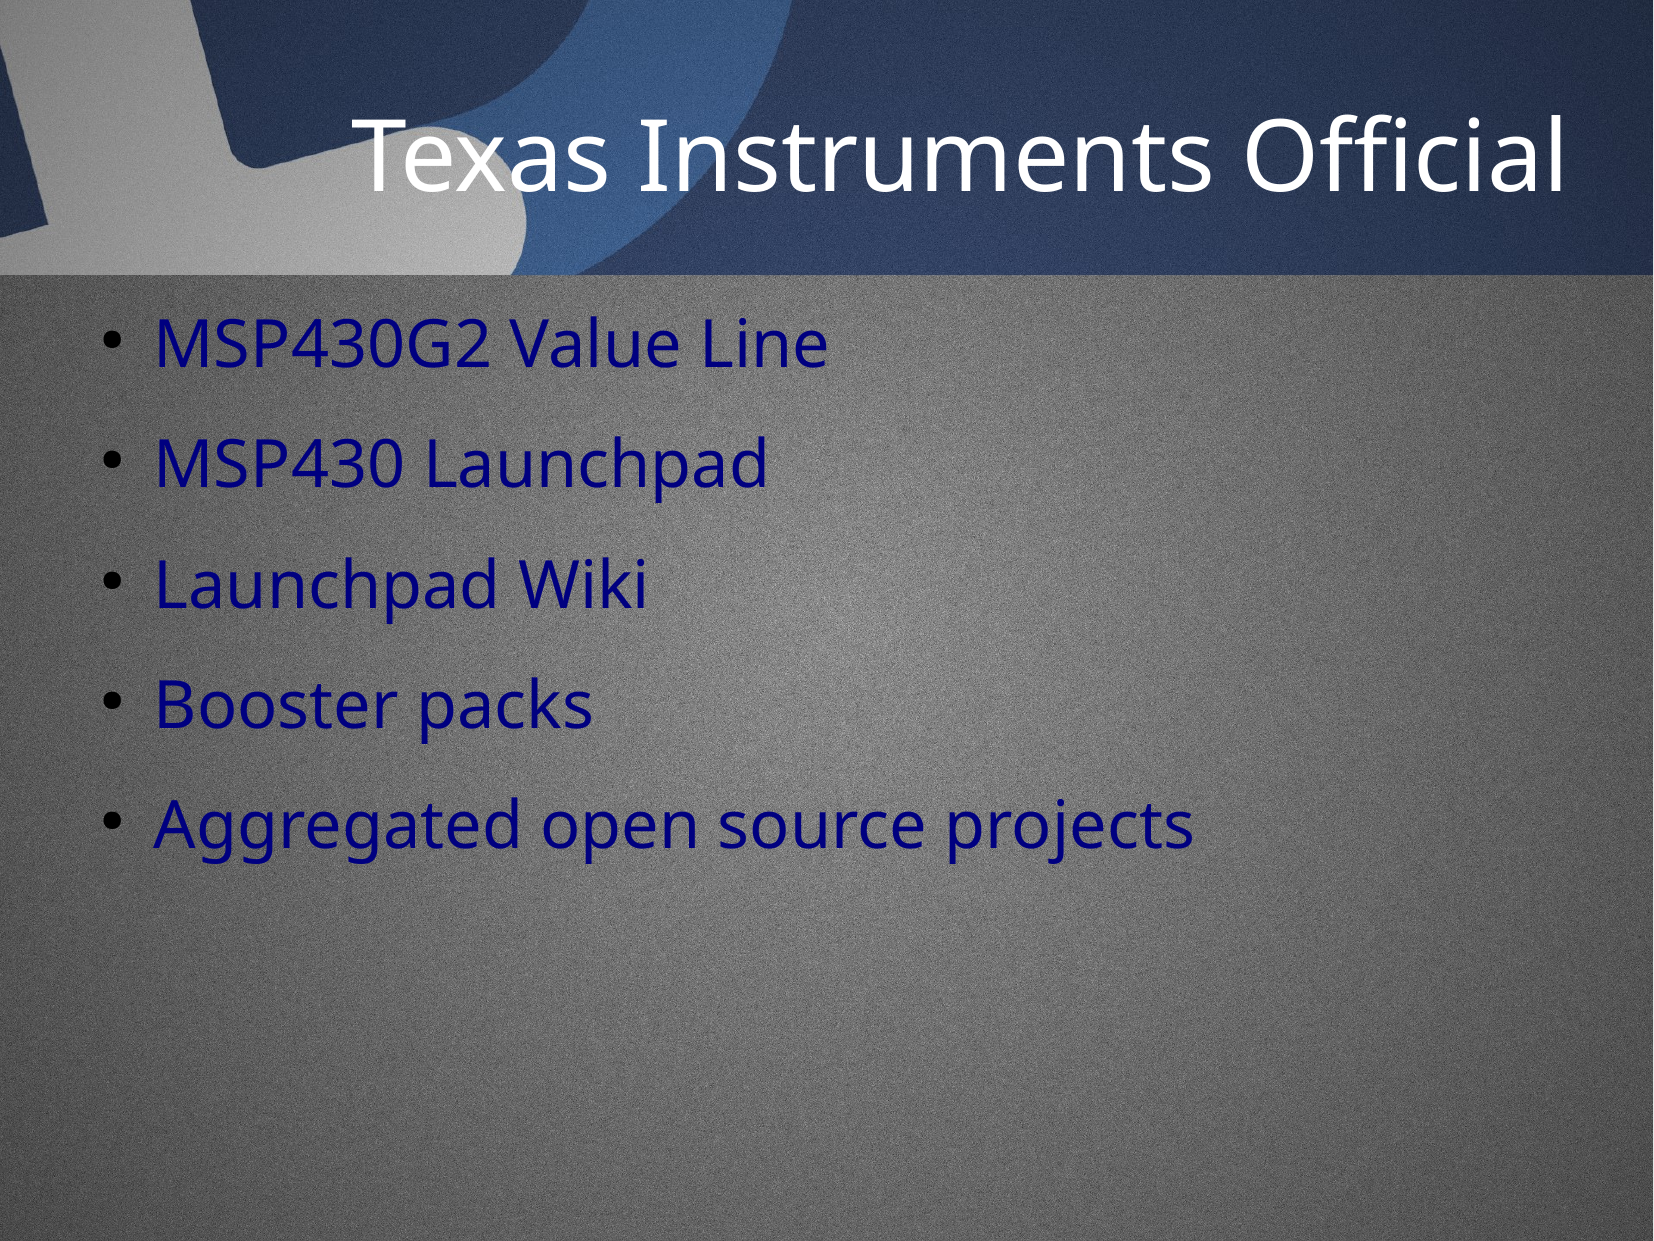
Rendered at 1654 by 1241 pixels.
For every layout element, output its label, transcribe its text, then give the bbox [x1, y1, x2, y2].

title Texas Instruments Official [82, 49, 1571, 257]
picture [0, 0, 1654, 1241]
list MSP430G2 Value Line MSP430 Launchpad Launchpad Wiki Booster packs Aggregated open source projects [82, 296, 1571, 1115]
